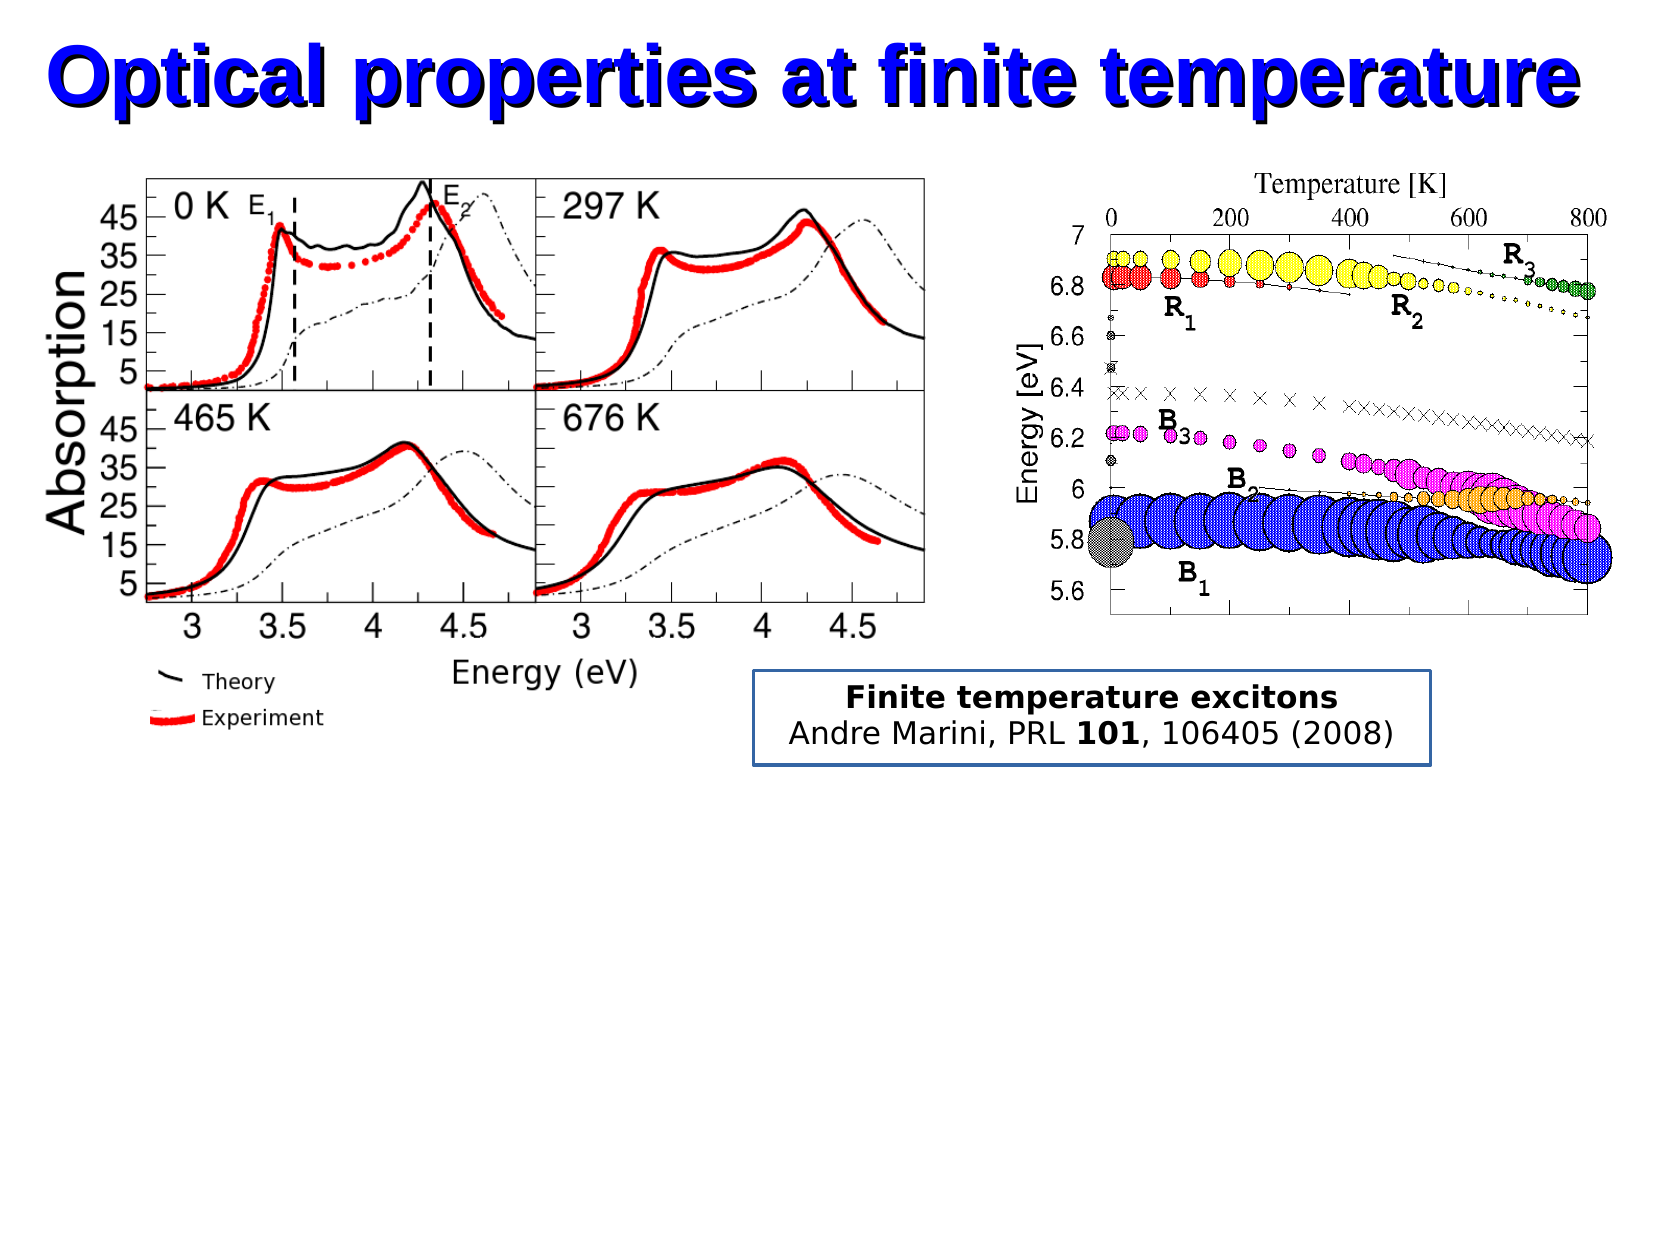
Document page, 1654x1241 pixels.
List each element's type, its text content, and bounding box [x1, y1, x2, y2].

text_box Optical properties at finite temperature [15, 21, 1636, 127]
text_box Finite temperature excitons Andre Marini, PRL 101, 106405 (2008) [753, 670, 1431, 766]
picture [1008, 165, 1621, 616]
picture [30, 164, 931, 746]
